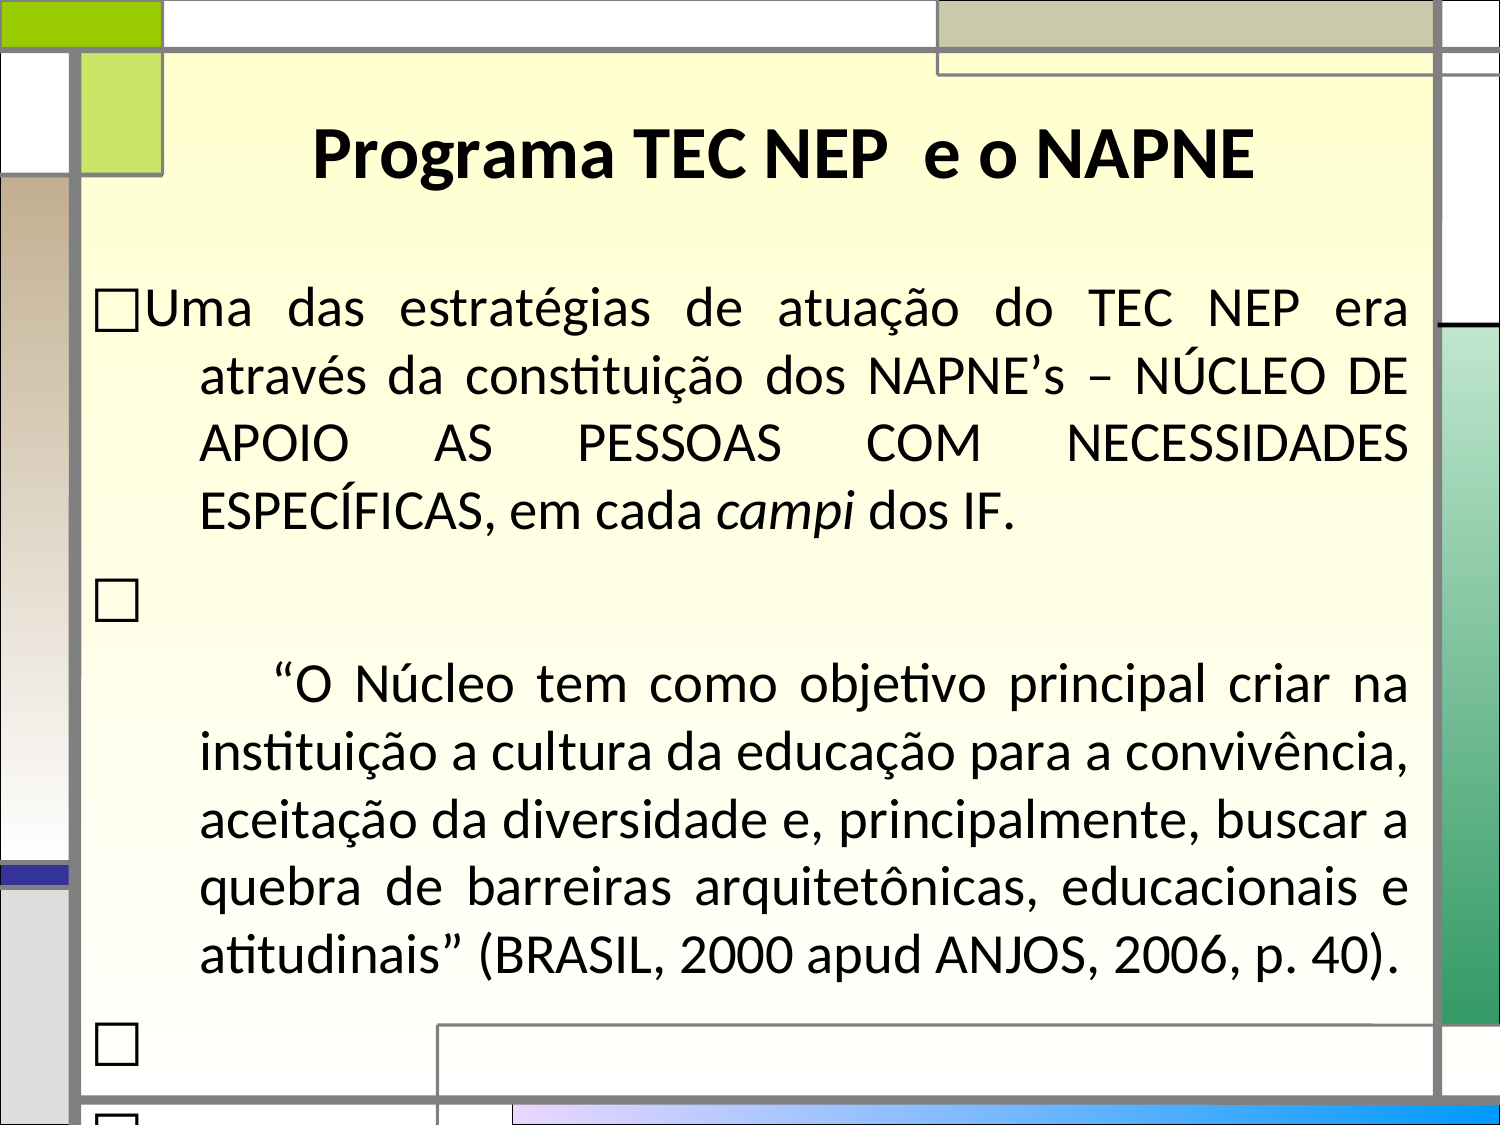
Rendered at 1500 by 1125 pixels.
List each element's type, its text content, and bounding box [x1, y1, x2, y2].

list Uma das estratégias de atuação do TEC NEP era através da constituição dos NAPNE’s – NÚCLEO DE APOIO AS PESSOAS COM NECESSIDADES ESPECÍFICAS, em cada campi dos IF. “O Núcleo tem como objetivo principal criar na instituição a cultura da educação para a convivência, aceitação da diversidade e, principalmente, buscar a quebra de barreiras arquitetônicas, educacionais e atitudinais” (BRASIL, 2000 apud ANJOS, 2006, p. 40). [75, 262, 1426, 1005]
title Programa TEC NEP e o NAPNE [147, 54, 1423, 243]
